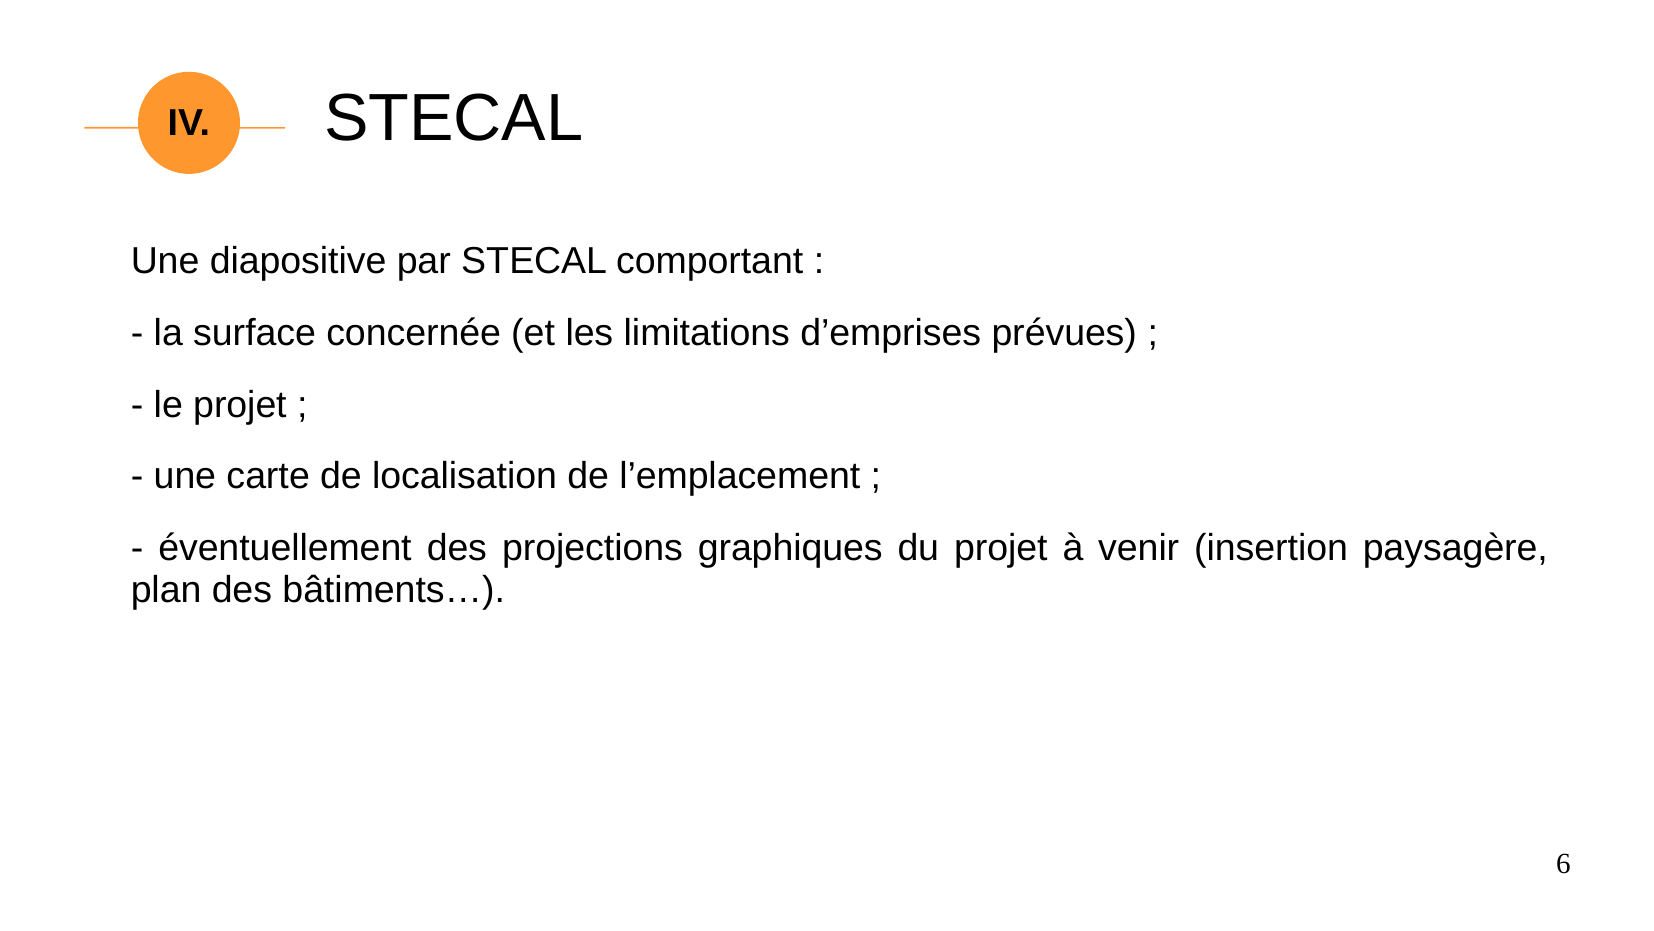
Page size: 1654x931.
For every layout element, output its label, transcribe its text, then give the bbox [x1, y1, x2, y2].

list Une diapositive par STECAL comportant : - la surface concernée (et les limitations d’emprises prévues) ; - le projet ; - une carte de localisation de l’emplacement ; - éventuellement des projections graphiques du projet à venir (insertion paysagère, plan des bâtiments…). [60, 240, 1549, 661]
title STECAL [82, 39, 826, 196]
text_box IV. [137, 71, 241, 174]
